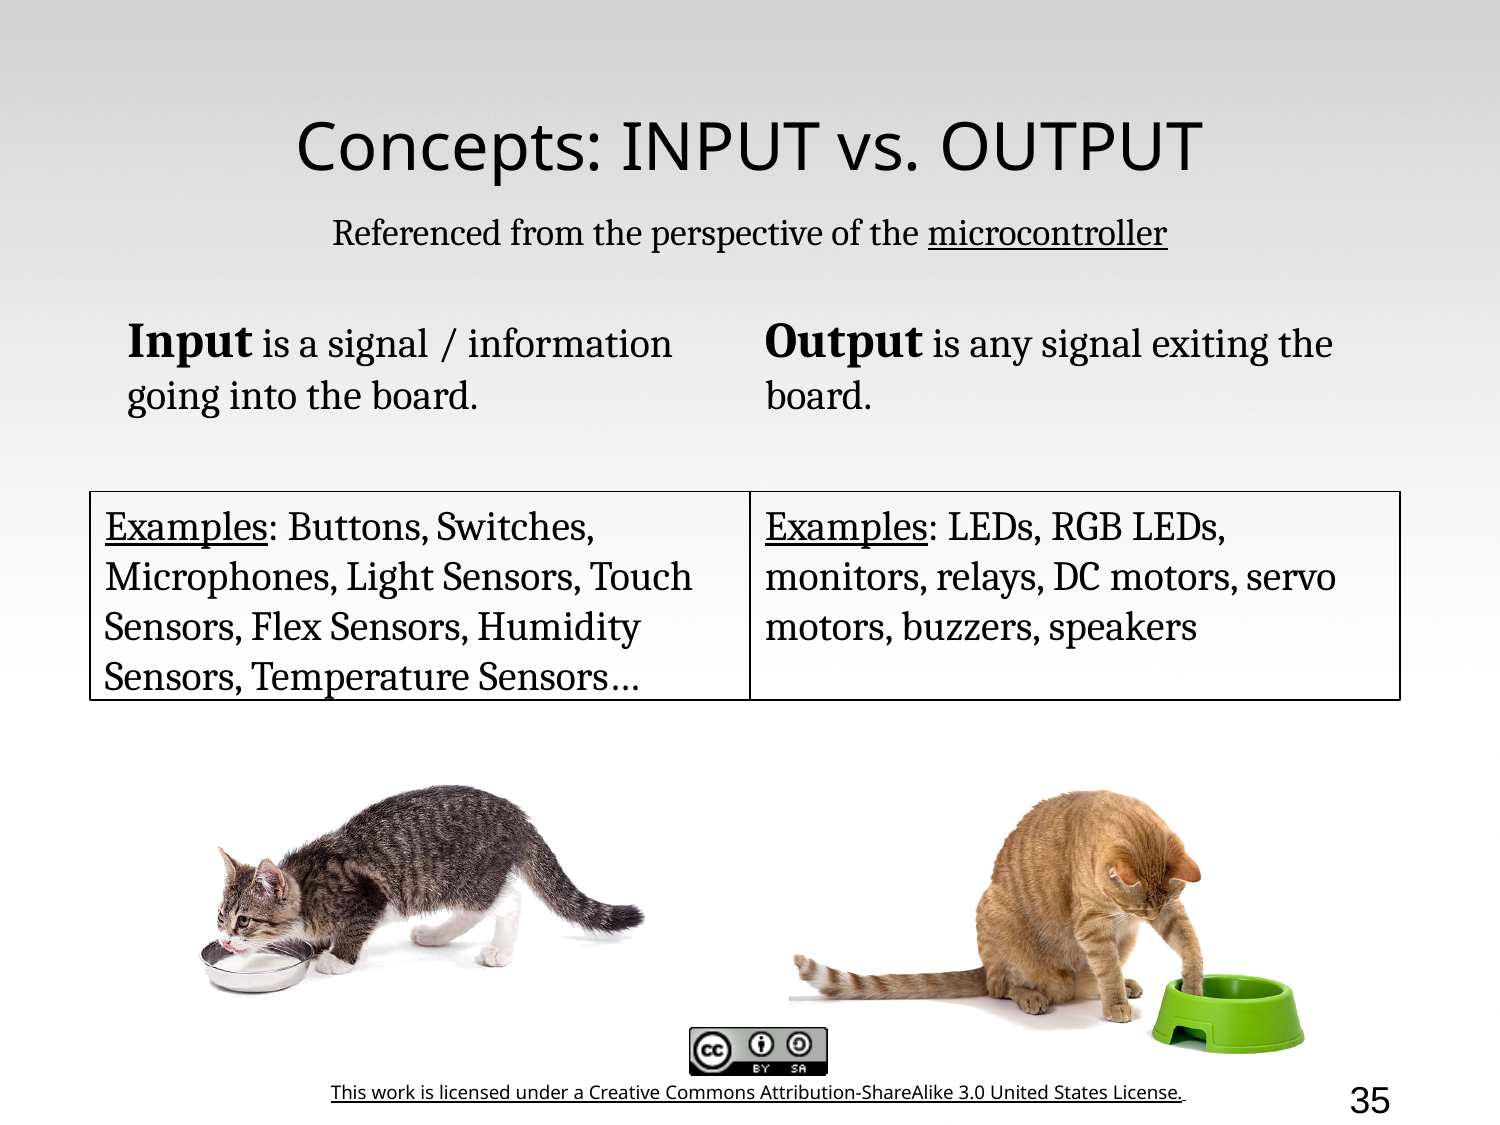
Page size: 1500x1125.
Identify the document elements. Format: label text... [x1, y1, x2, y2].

text_box Examples: Buttons, Switches, Microphones, Light Sensors, Touch Sensors, Flex Sensors, Humidity Sensors, Temperature Sensors… [89, 491, 750, 700]
picture [0, 0, 1500, 1125]
list Referenced from the perspective of the microcontroller [112, 199, 1388, 299]
text_box Examples: LEDs, RGB LEDs, monitors, relays, DC motors, servo motors, buzzers, speakers [750, 491, 1400, 700]
text_box Output is any signal exiting the board. [750, 299, 1400, 491]
text_box Input is a signal / information going into the board. [112, 299, 750, 491]
title Concepts: INPUT vs. OUTPUT [112, 49, 1388, 199]
